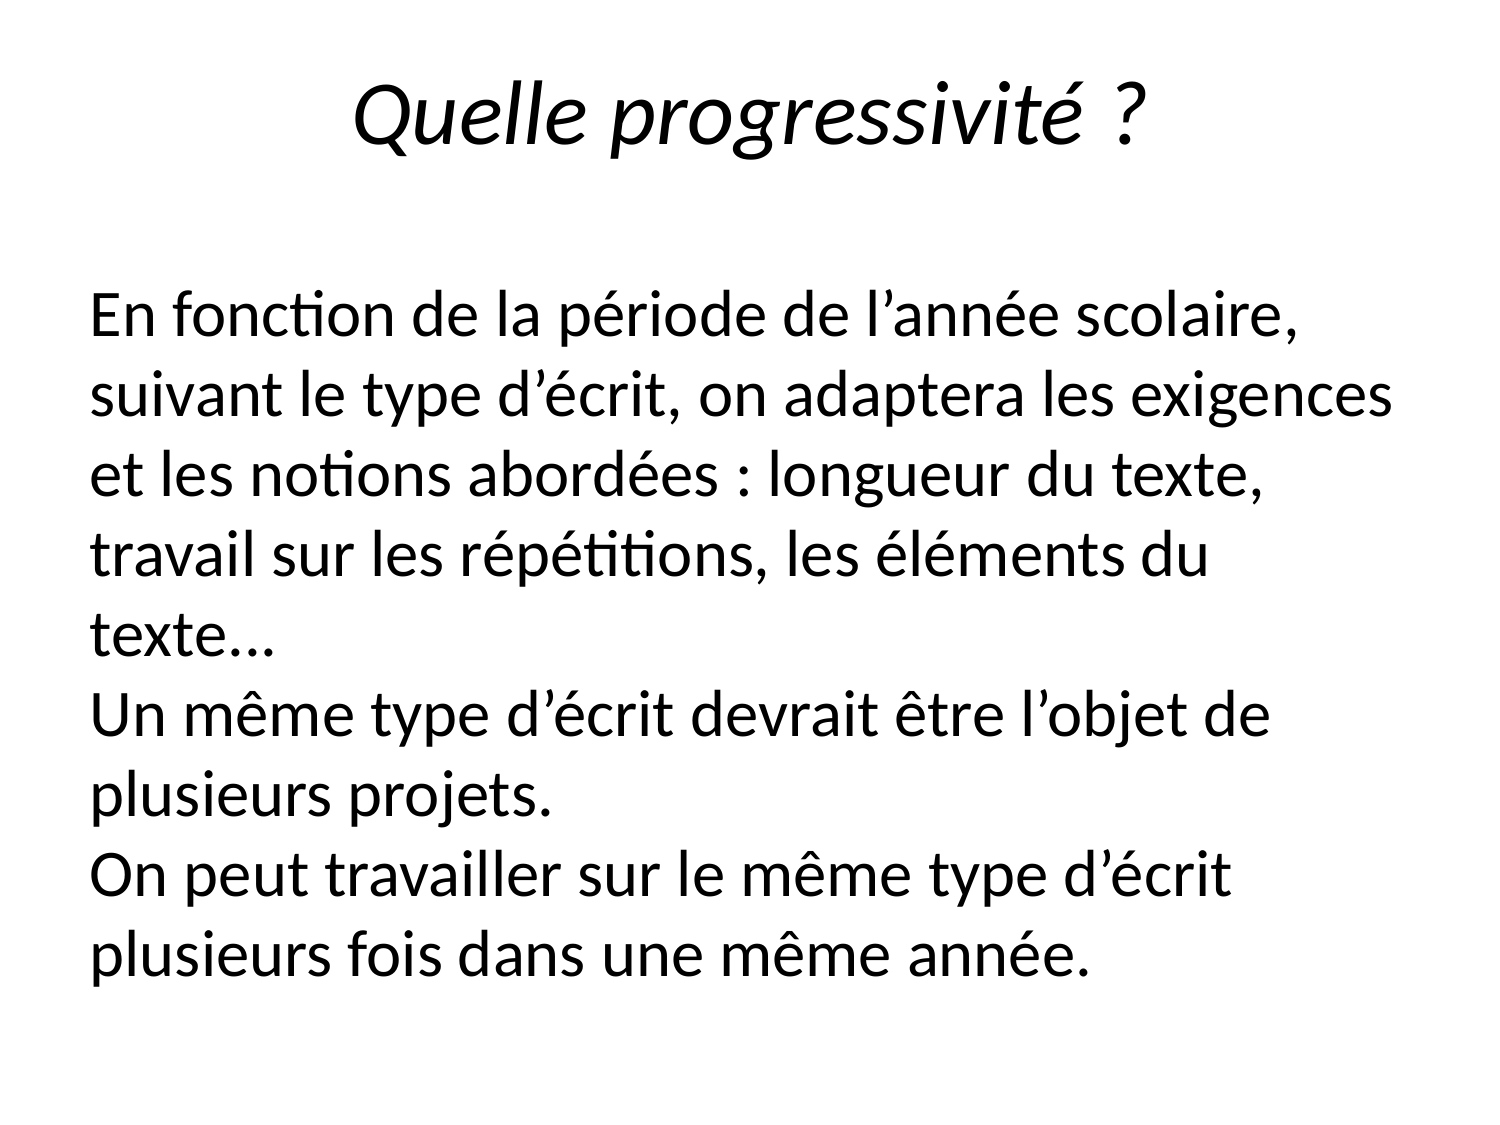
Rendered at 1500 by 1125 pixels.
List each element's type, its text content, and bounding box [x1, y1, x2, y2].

title Quelle progressivité ? [75, 45, 1425, 233]
list En fonction de la période de l’année scolaire, suivant le type d’écrit, on adaptera les exigences et les notions abordées : longueur du texte, travail sur les répétitions, les éléments du texte... Un même type d’écrit devrait être l’objet de plusieurs projets. On peut travailler sur le même type d’écrit plusieurs fois dans une même année. [75, 262, 1425, 1005]
